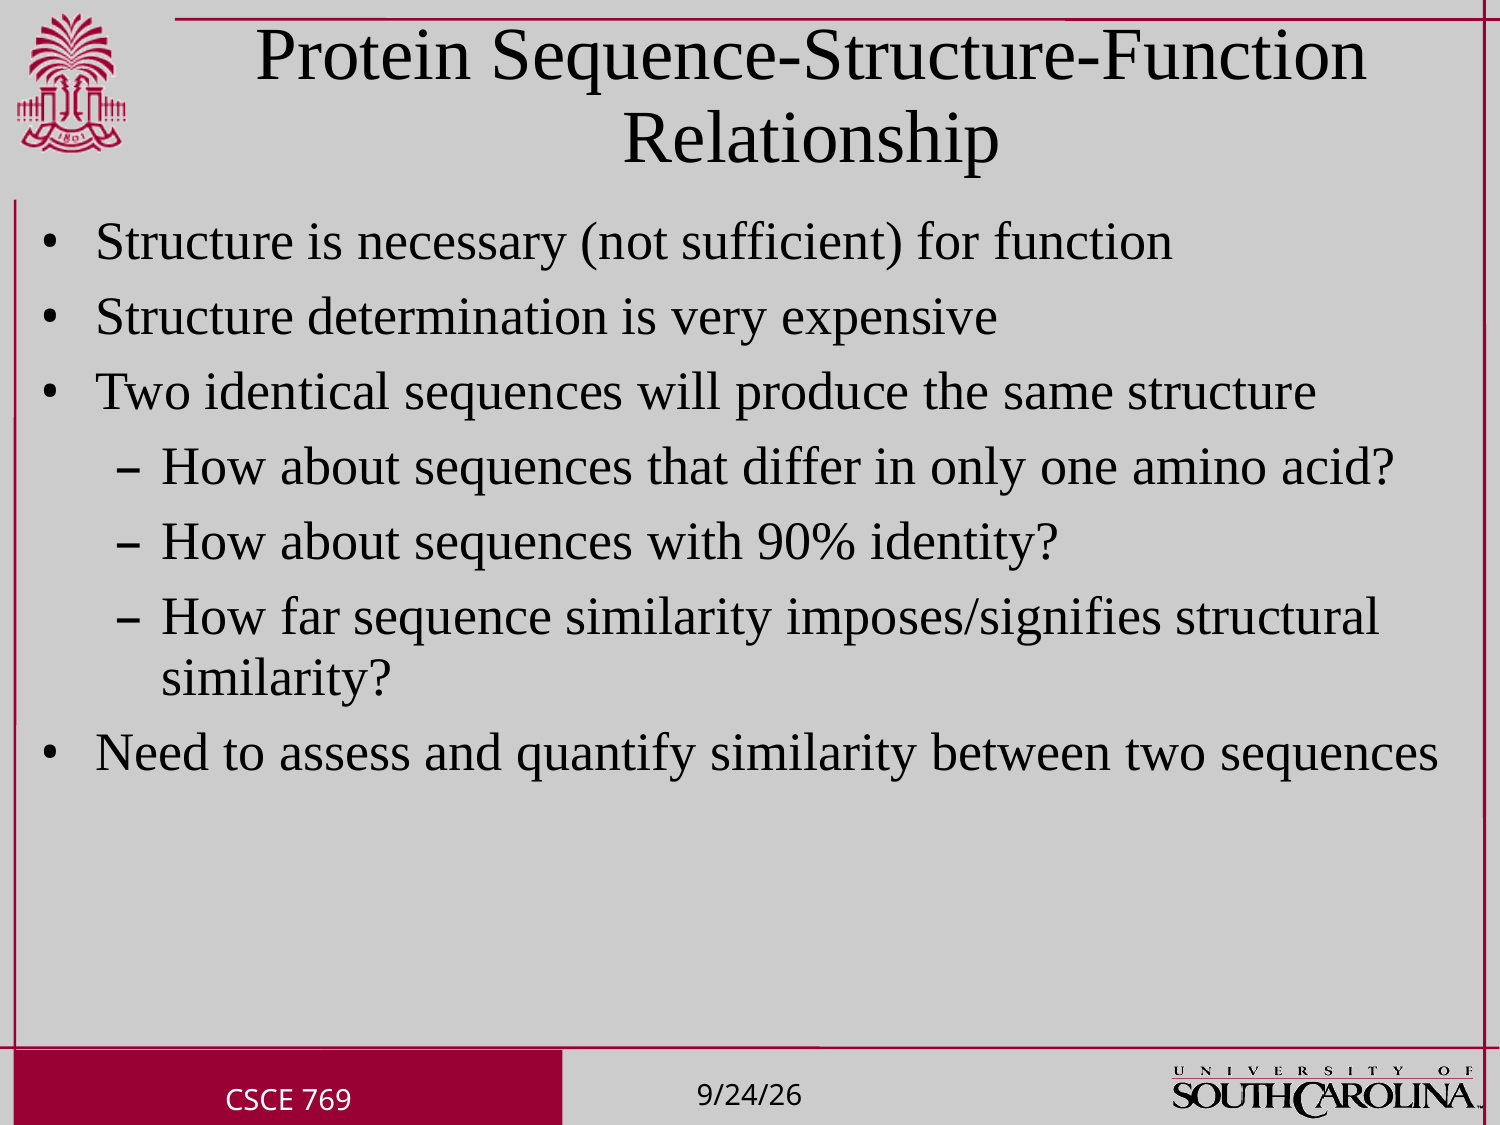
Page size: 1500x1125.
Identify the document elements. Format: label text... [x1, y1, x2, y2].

picture [12, 12, 131, 155]
title Protein Sequence-Structure-Function Relationship [174, 0, 1450, 188]
list Structure is necessary (not sufficient) for function Structure determination is very expensive Two identical sequences will produce the same structure How about sequences that differ in only one amino acid? How about sequences with 90% identity? How far sequence similarity imposes/signifies structural similarity? Need to assess and quantify similarity between two sequences [24, 200, 1476, 1028]
picture [1162, 1050, 1483, 1125]
